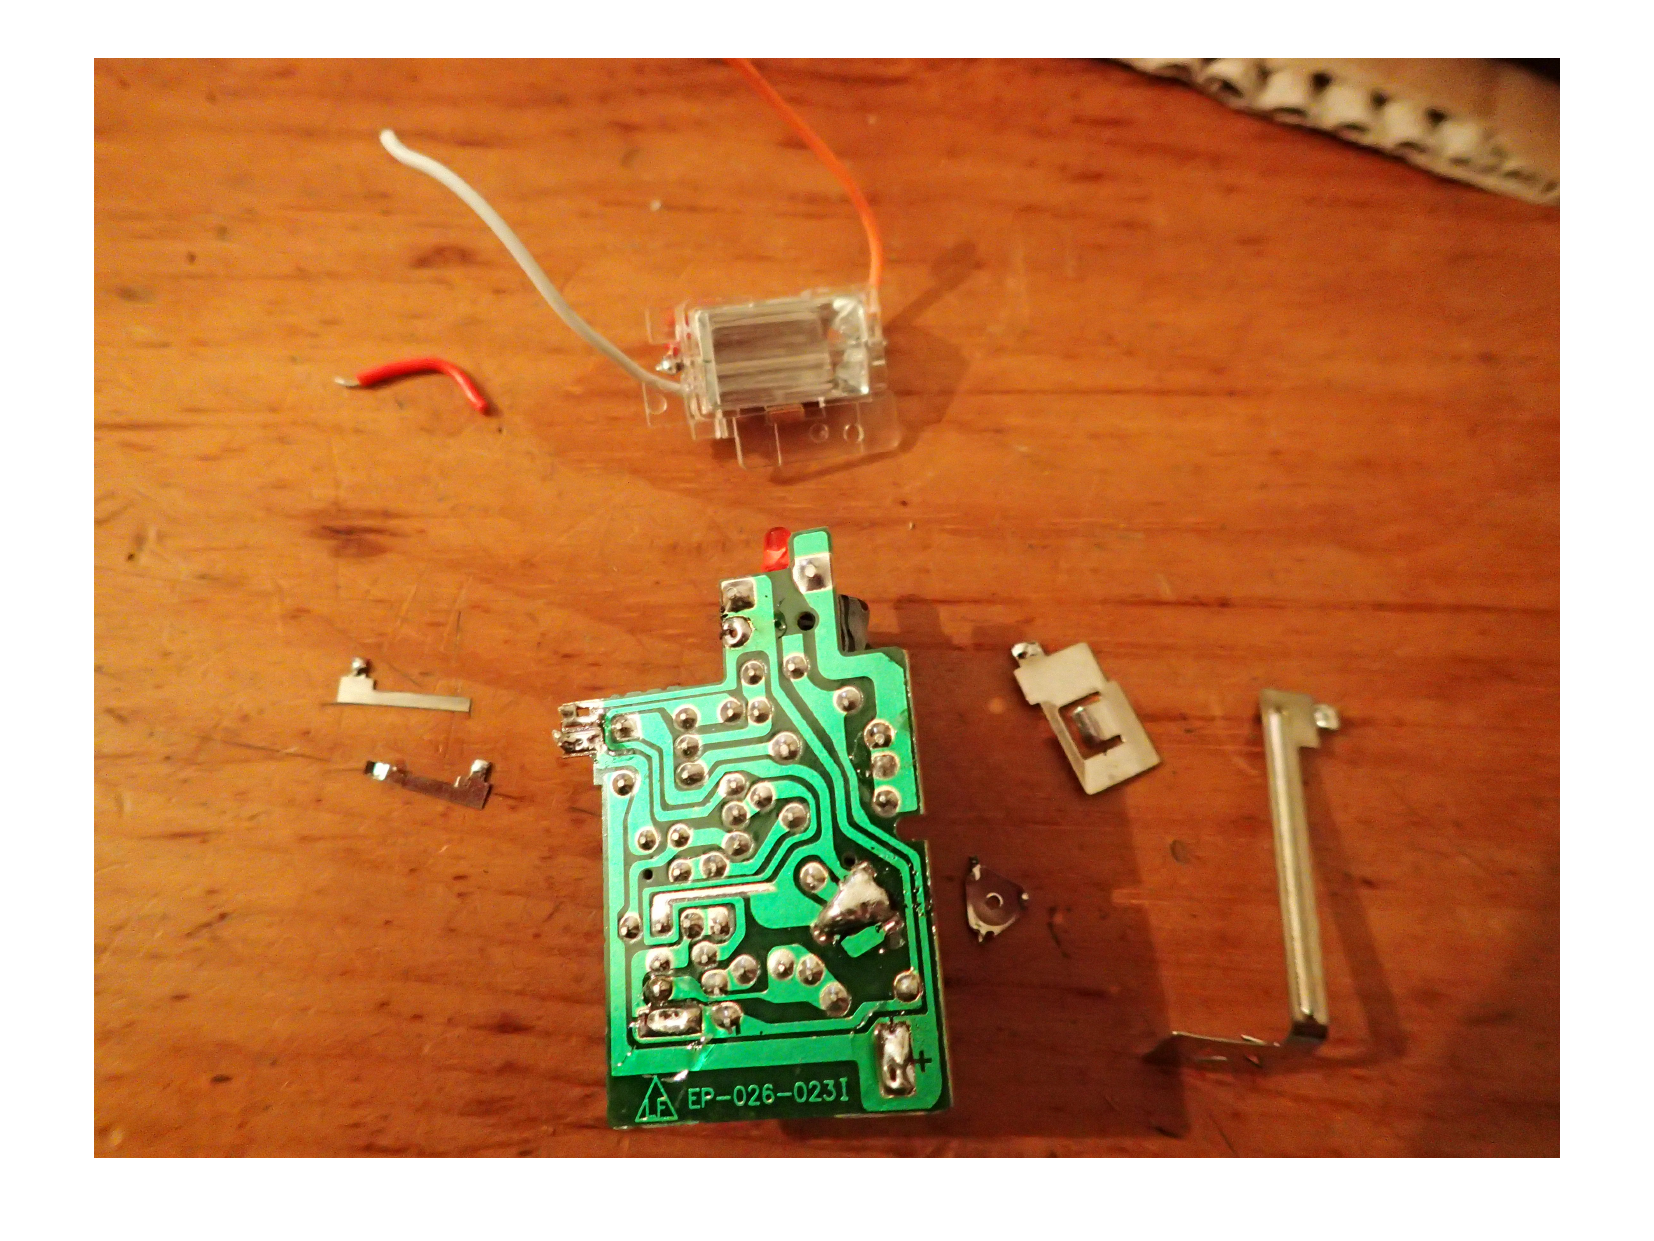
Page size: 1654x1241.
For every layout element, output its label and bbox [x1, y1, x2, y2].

picture [94, 58, 1560, 1158]
